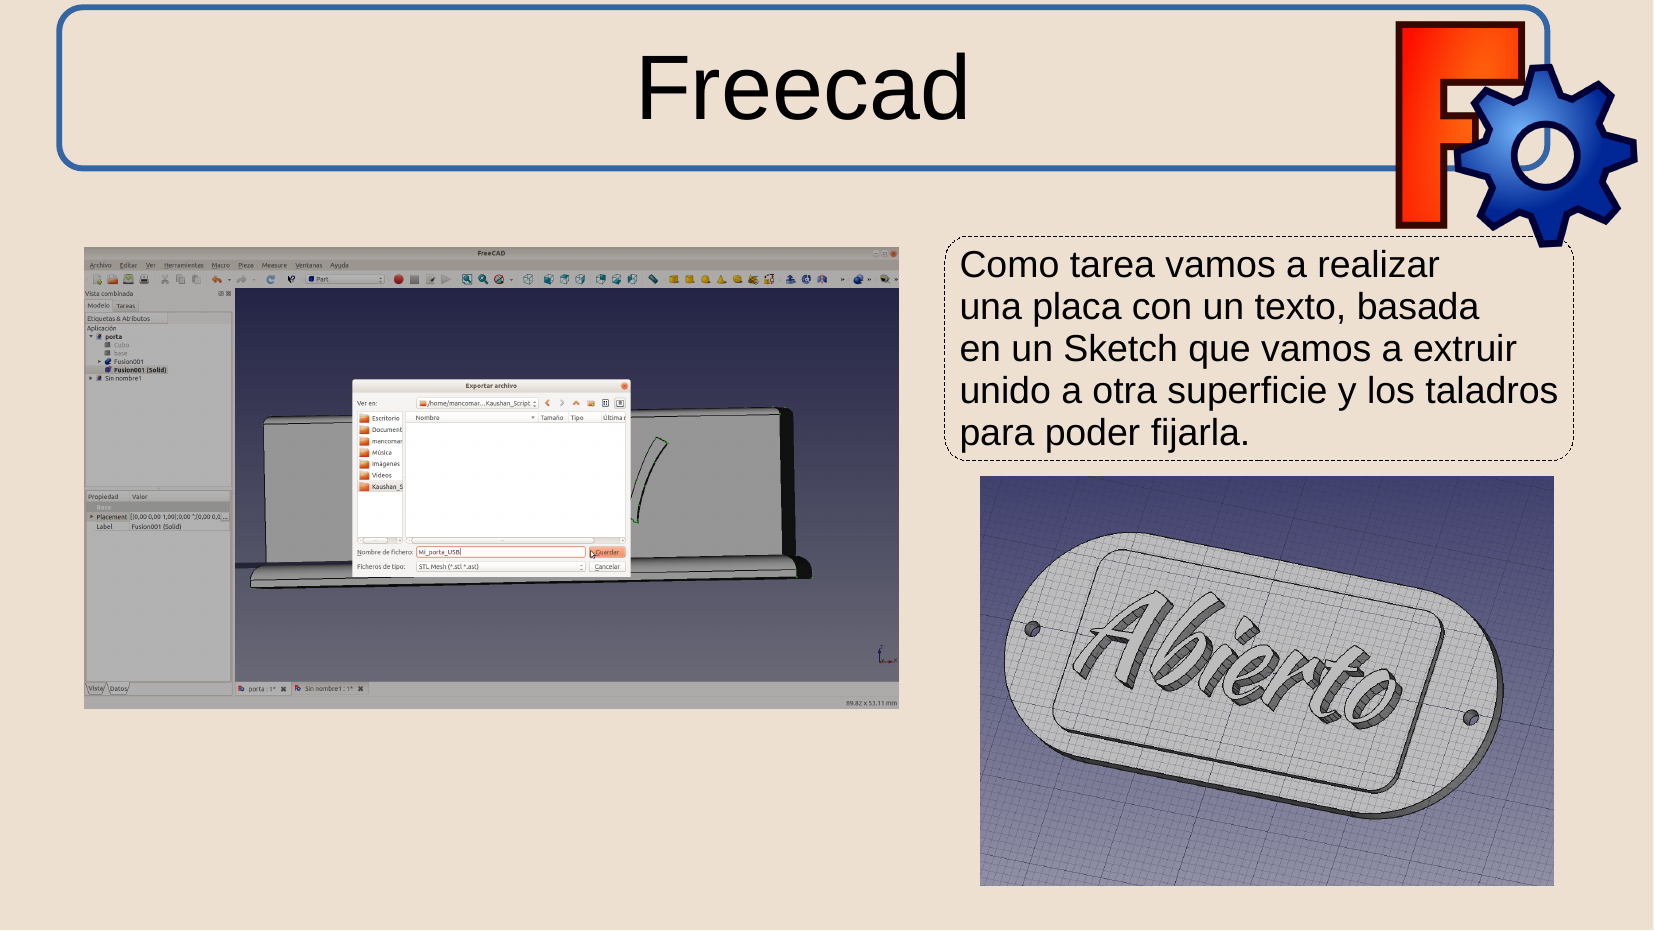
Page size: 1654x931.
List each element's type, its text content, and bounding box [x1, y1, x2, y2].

picture [1381, 0, 1654, 271]
text_box Como tarea vamos a realizar una placa con un texto, basada en un Sketch que vamos a extruir unido a otra superficie y los taladros para poder fijarla. [944, 236, 1574, 461]
title Freecad [59, 7, 1381, 169]
picture [84, 247, 899, 709]
picture [980, 476, 1554, 886]
